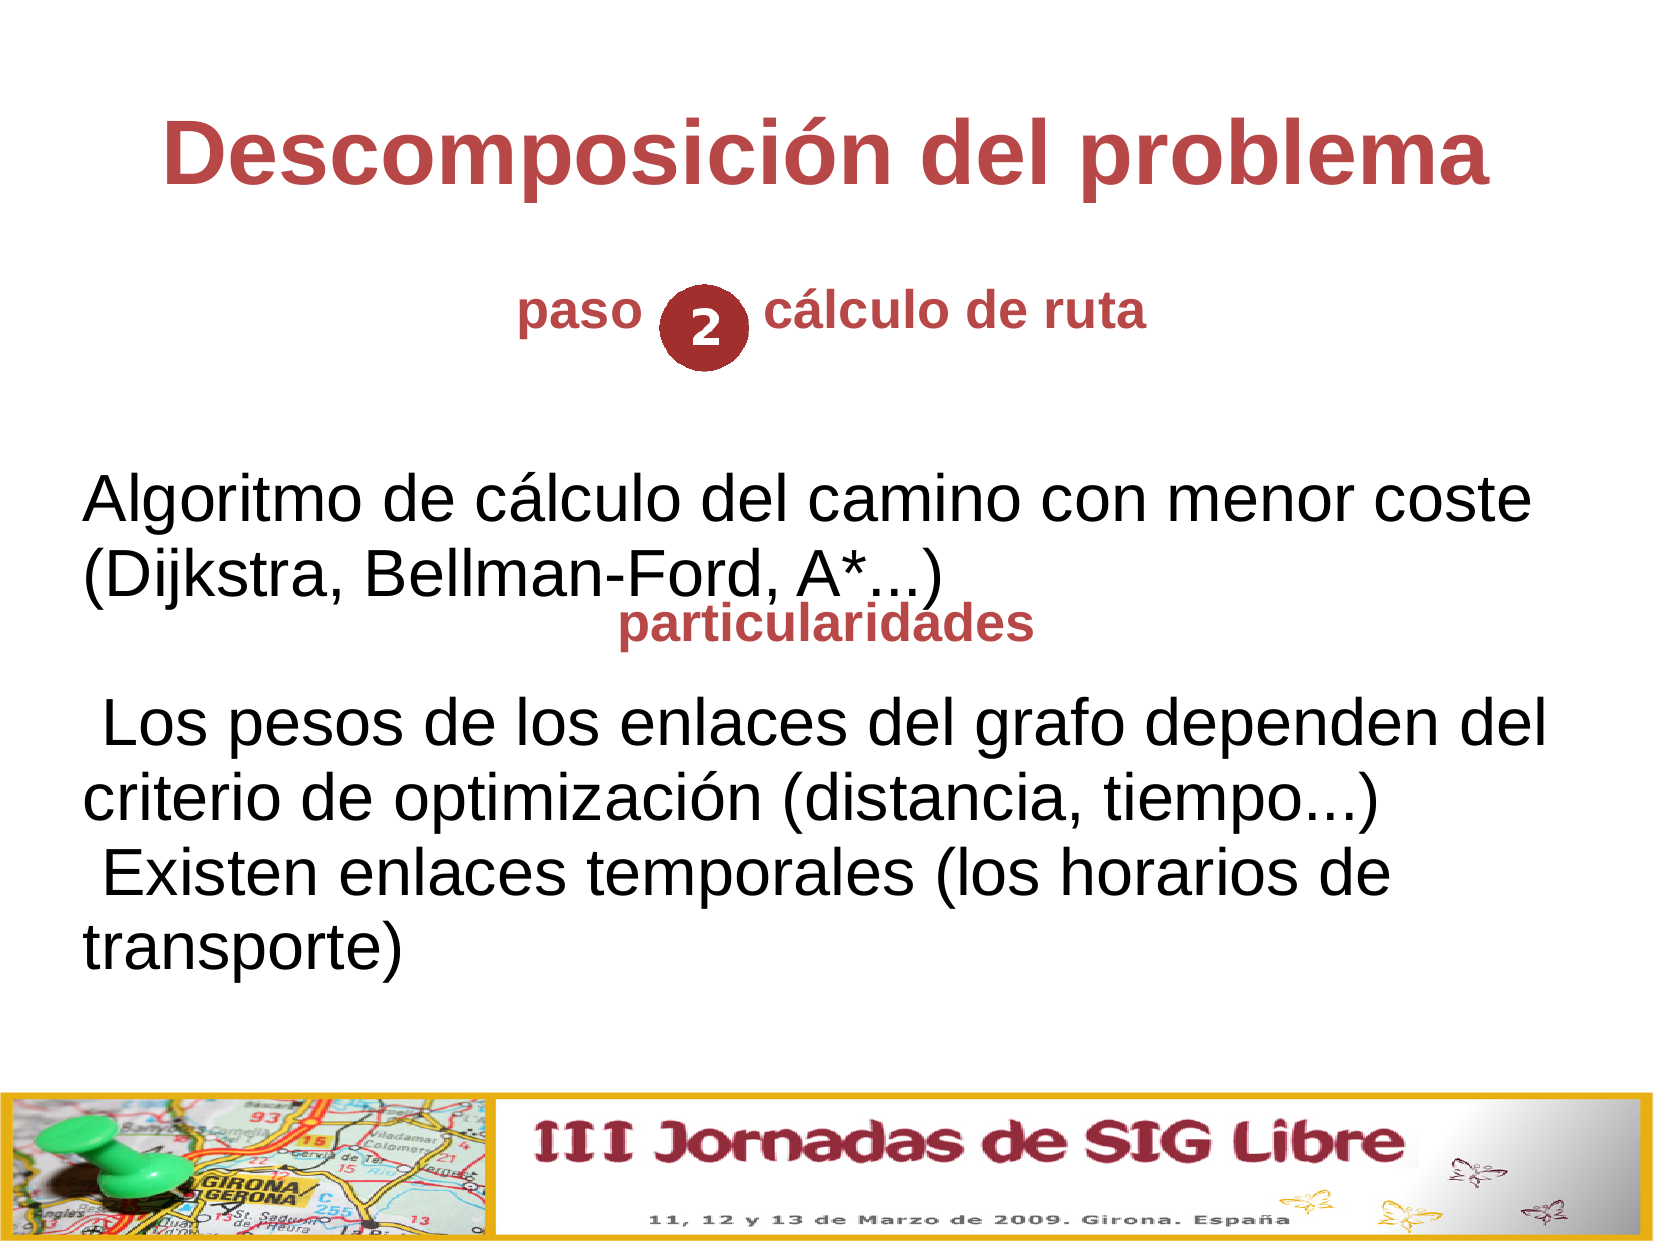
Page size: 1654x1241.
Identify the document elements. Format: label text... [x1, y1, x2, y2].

subtitle Algoritmo de cálculo del camino con menor coste (Dijkstra, Bellman-Ford, A*...) Los pesos de los enlaces del grafo dependen del criterio de optimización (distancia, tiempo...) Existen enlaces temporales (los horarios de transporte) [82, 375, 1571, 1071]
picture [659, 283, 749, 373]
title Descomposición del problema [82, 49, 1571, 257]
text_box paso cálculo de ruta [501, 271, 1163, 369]
picture [0, 1092, 1654, 1241]
